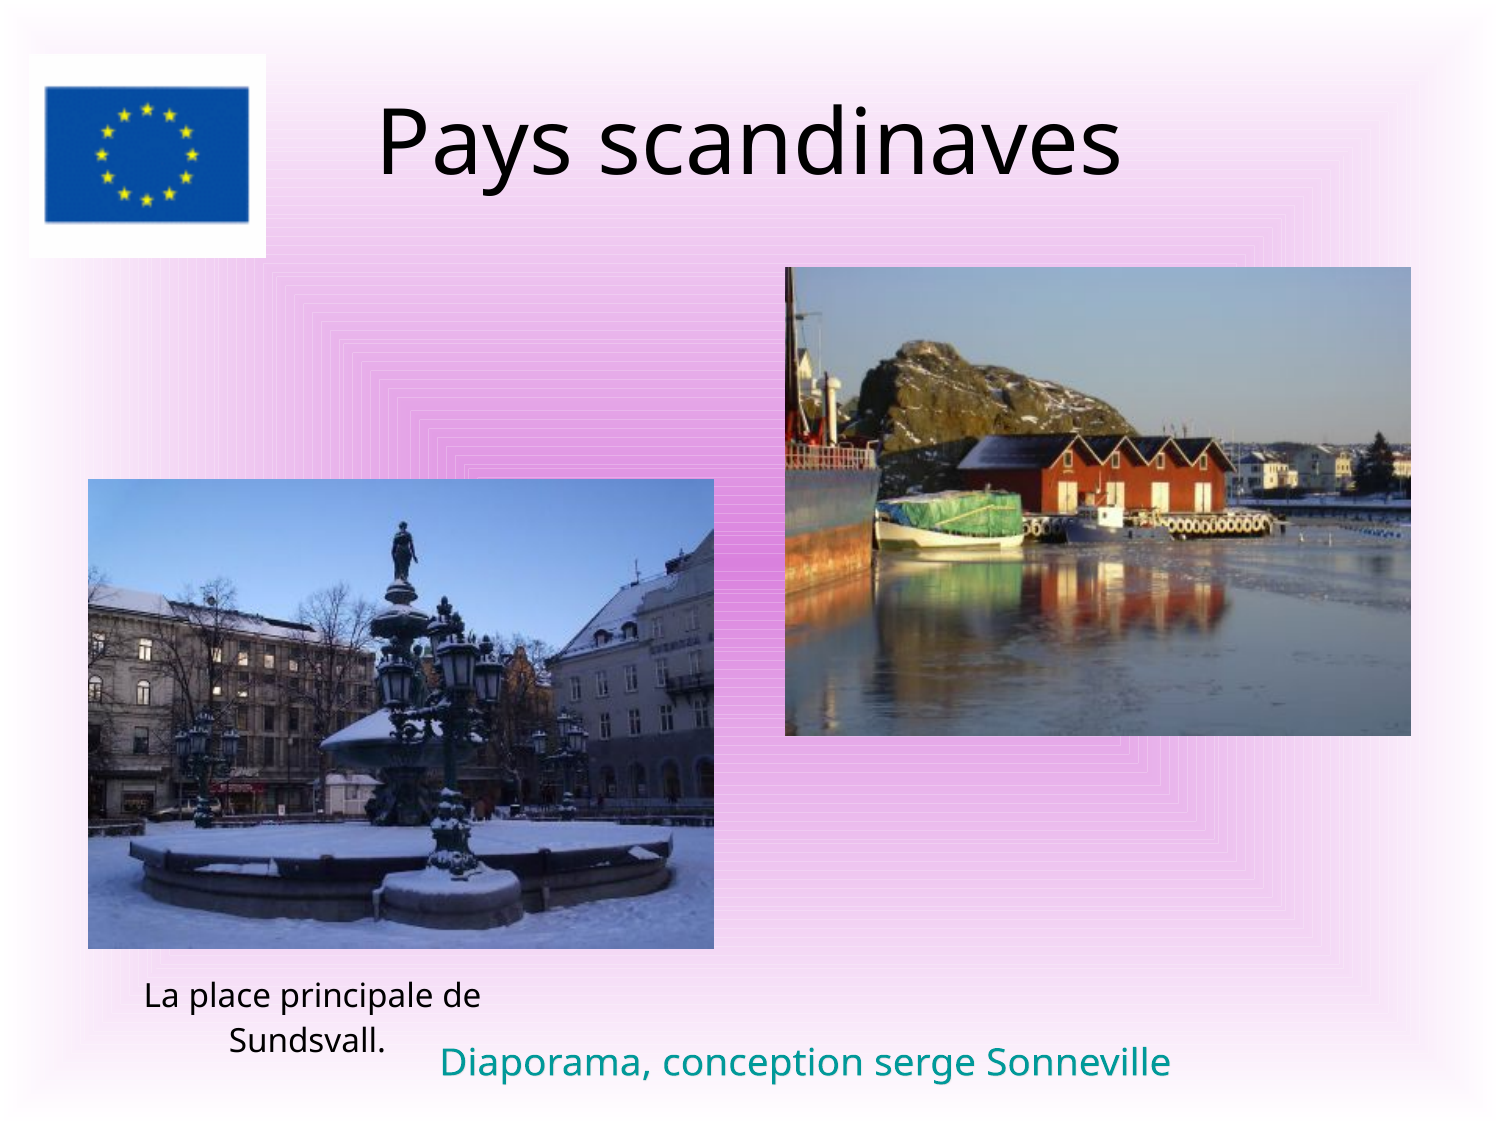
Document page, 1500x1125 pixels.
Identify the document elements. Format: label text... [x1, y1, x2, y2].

picture [29, 54, 266, 258]
picture [88, 479, 714, 949]
picture [785, 267, 1411, 736]
text_box La place principale de Sundsvall. [112, 964, 514, 1070]
title Pays scandinaves [75, 45, 1426, 233]
